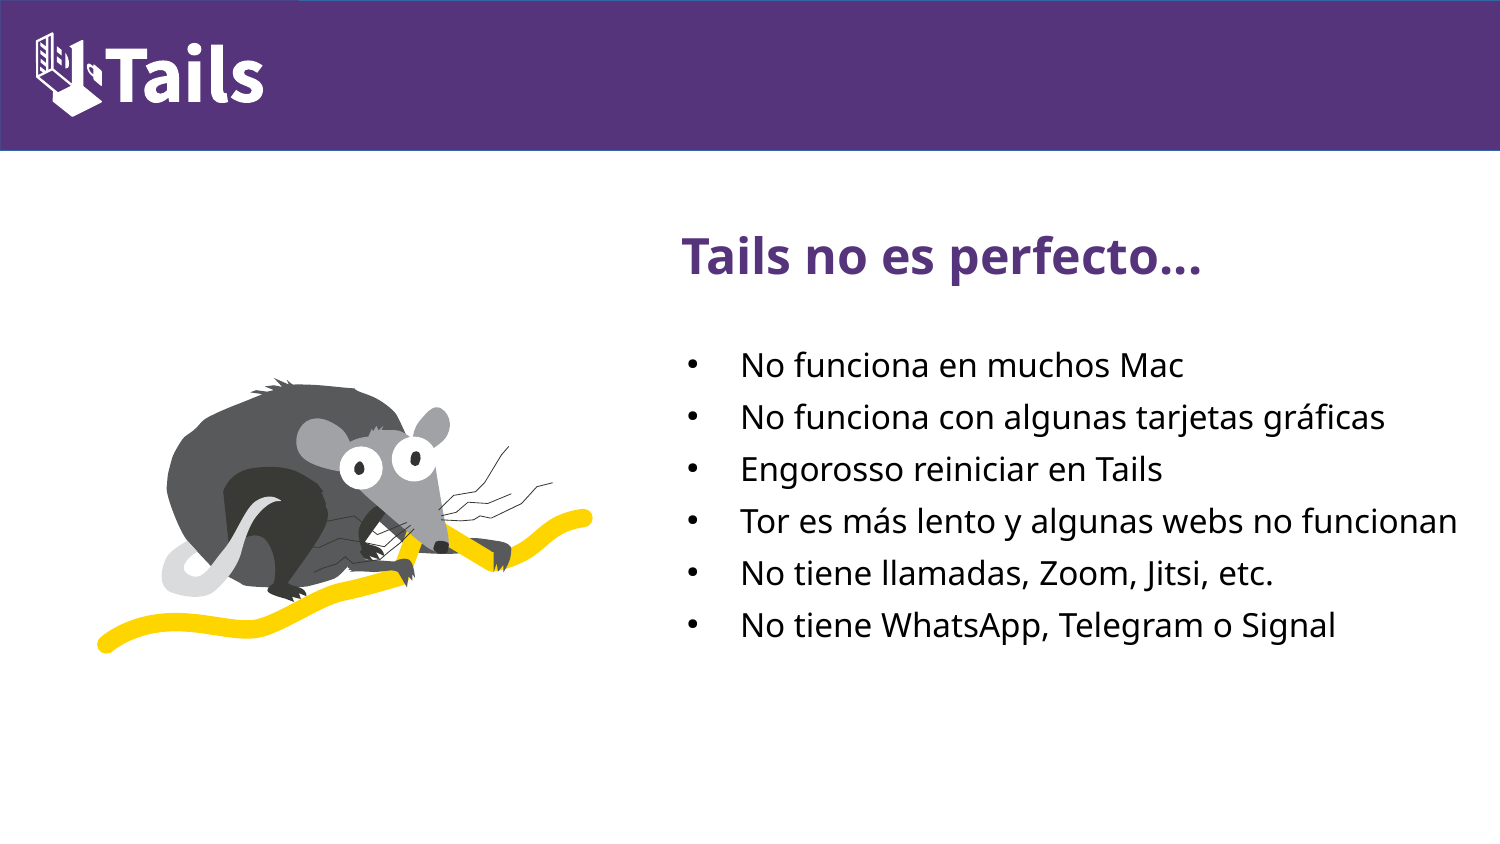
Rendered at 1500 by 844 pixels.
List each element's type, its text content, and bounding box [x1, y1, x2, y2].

picture [92, 363, 597, 658]
list No funciona en muchos Mac No funciona con algunas tarjetas gráficas Engorosso reiniciar en Tails Tor es más lento y algunas webs no funcionan No tiene llamadas, Zoom, Jitsi, etc. No tiene WhatsApp, Telegram o Signal [669, 335, 1463, 788]
title Tails no es perfecto... [680, 197, 1426, 314]
